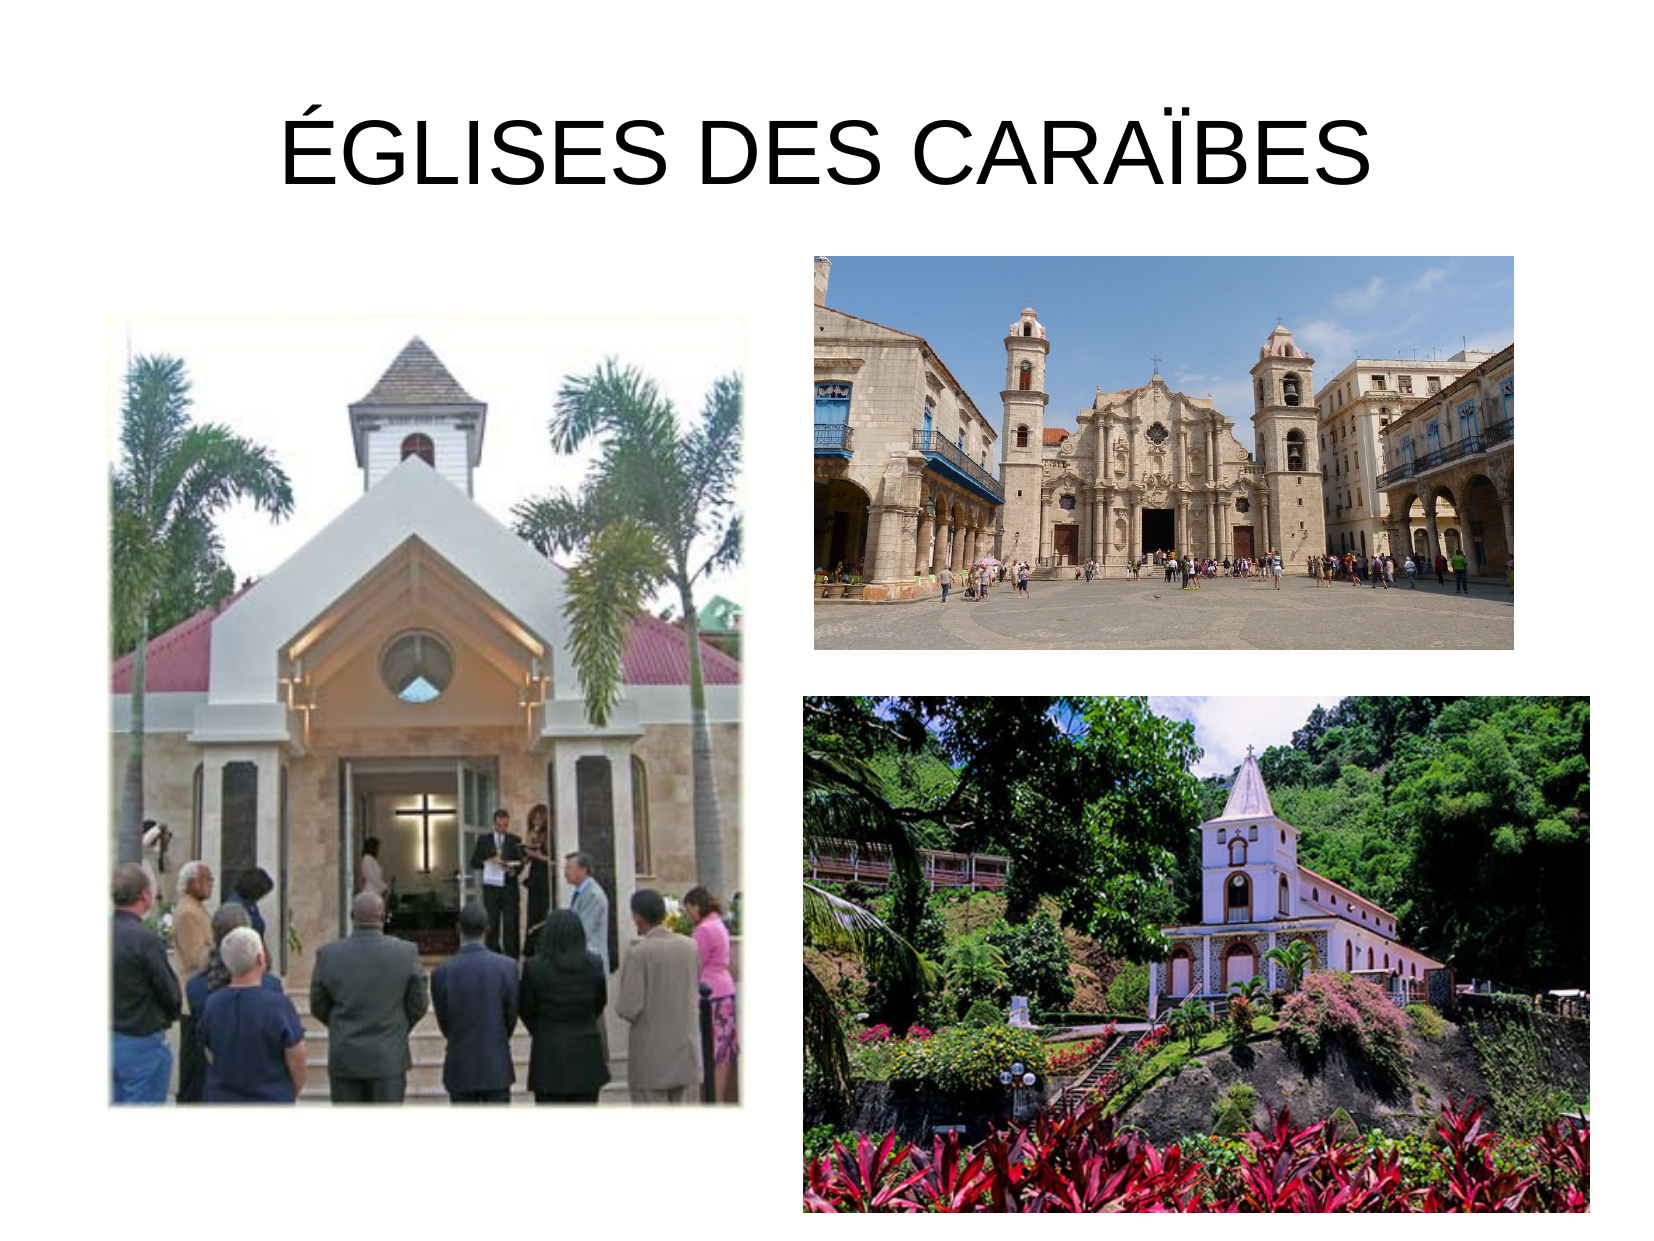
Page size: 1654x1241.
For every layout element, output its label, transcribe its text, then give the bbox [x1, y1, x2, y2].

picture [106, 314, 747, 1111]
picture [814, 256, 1514, 650]
title ÉGLISES DES CARAÏBES [82, 49, 1571, 257]
picture [803, 696, 1590, 1213]
